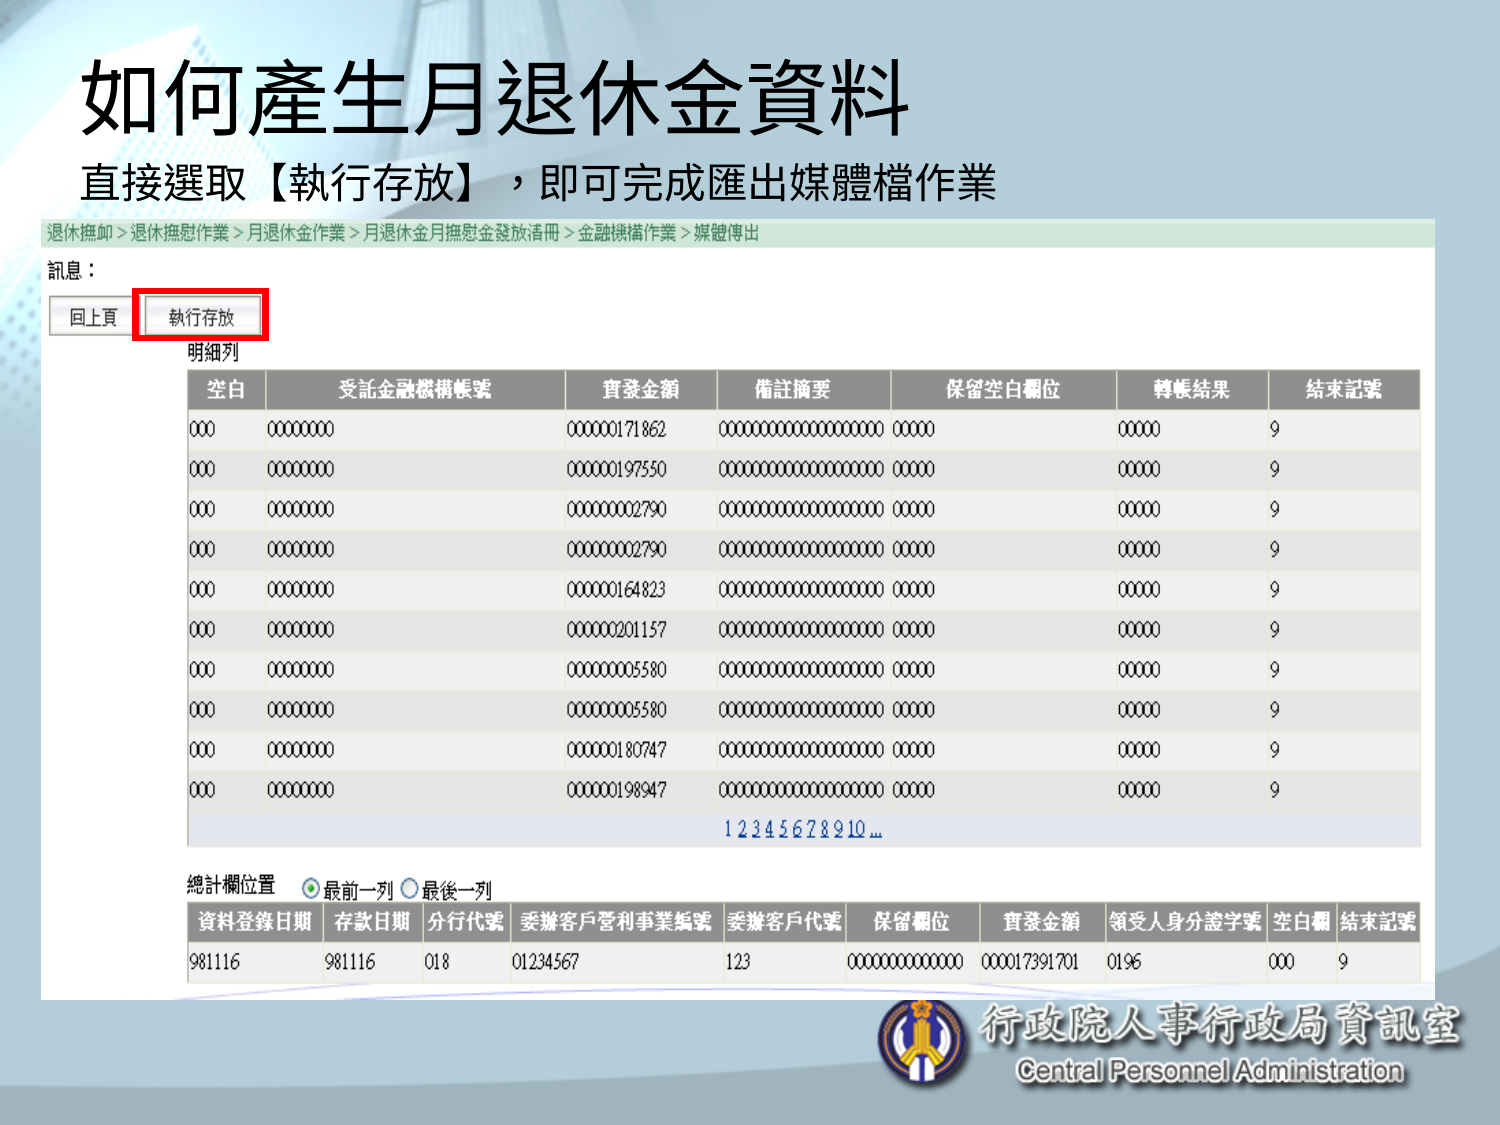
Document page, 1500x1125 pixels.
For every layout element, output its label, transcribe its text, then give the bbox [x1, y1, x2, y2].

list 直接選取【執行存放】，即可完成匯出媒體檔作業 [64, 148, 1447, 824]
picture [0, 0, 1500, 1125]
text_box 如何產生月退休金資料 [64, 42, 1317, 148]
